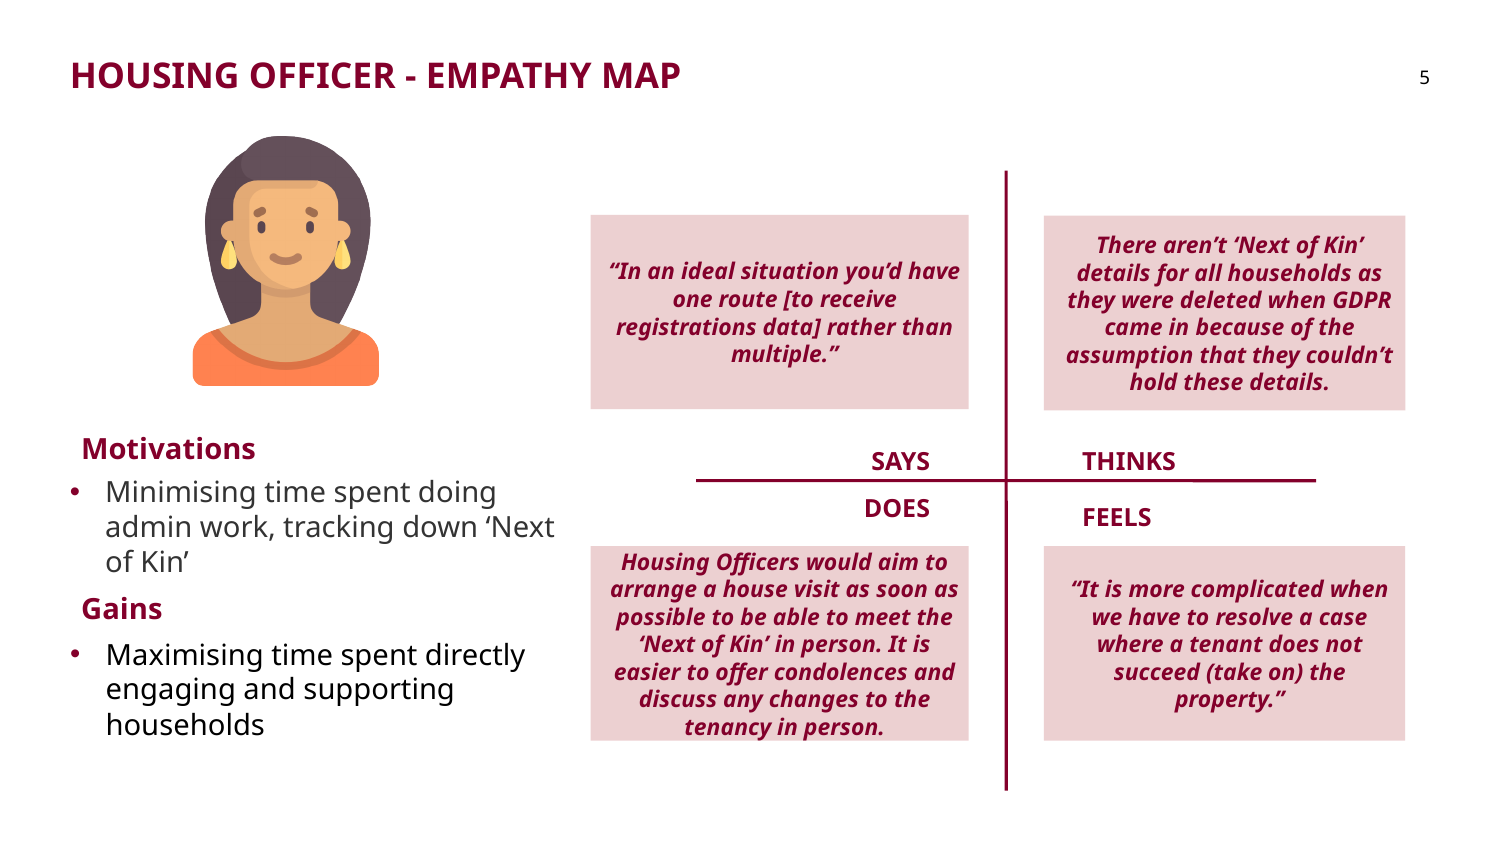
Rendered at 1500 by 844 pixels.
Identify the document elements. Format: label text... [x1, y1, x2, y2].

text_box SAYS [808, 438, 942, 483]
text_box There aren’t ‘Next of Kin’ details for all households as they were deleted when GDPR came in because of the assumption that they couldn’t hold these details. [1043, 215, 1406, 411]
slide_number <number> [1388, 65, 1431, 111]
picture [160, 136, 411, 386]
text_box DOES [808, 485, 942, 531]
text_box “It is more complicated when we have to resolve a case where a tenant does not succeed (take on) the property.” [1043, 546, 1406, 741]
text_box “In an ideal situation you’d have one route [to receive registrations data] rather than multiple.” [590, 214, 969, 410]
title HOUSING OFFICER - EMPATHY MAP [69, 53, 1357, 137]
text_box FEELS [1070, 493, 1204, 539]
text_box Minimising time spent doing admin work, tracking down ‘Next of Kin’ [69, 473, 580, 542]
text_box Housing Officers would aim to arrange a house visit as soon as possible to be able to meet the ‘Next of Kin’ in person. It is easier to offer condolences and discuss any changes to the tenancy in person. [590, 546, 969, 741]
text_box THINKS [1070, 438, 1204, 483]
text_box Maximising time spent directly engaging and supporting households [70, 635, 580, 704]
text_box Motivations [69, 426, 557, 471]
text_box Gains [69, 585, 557, 631]
